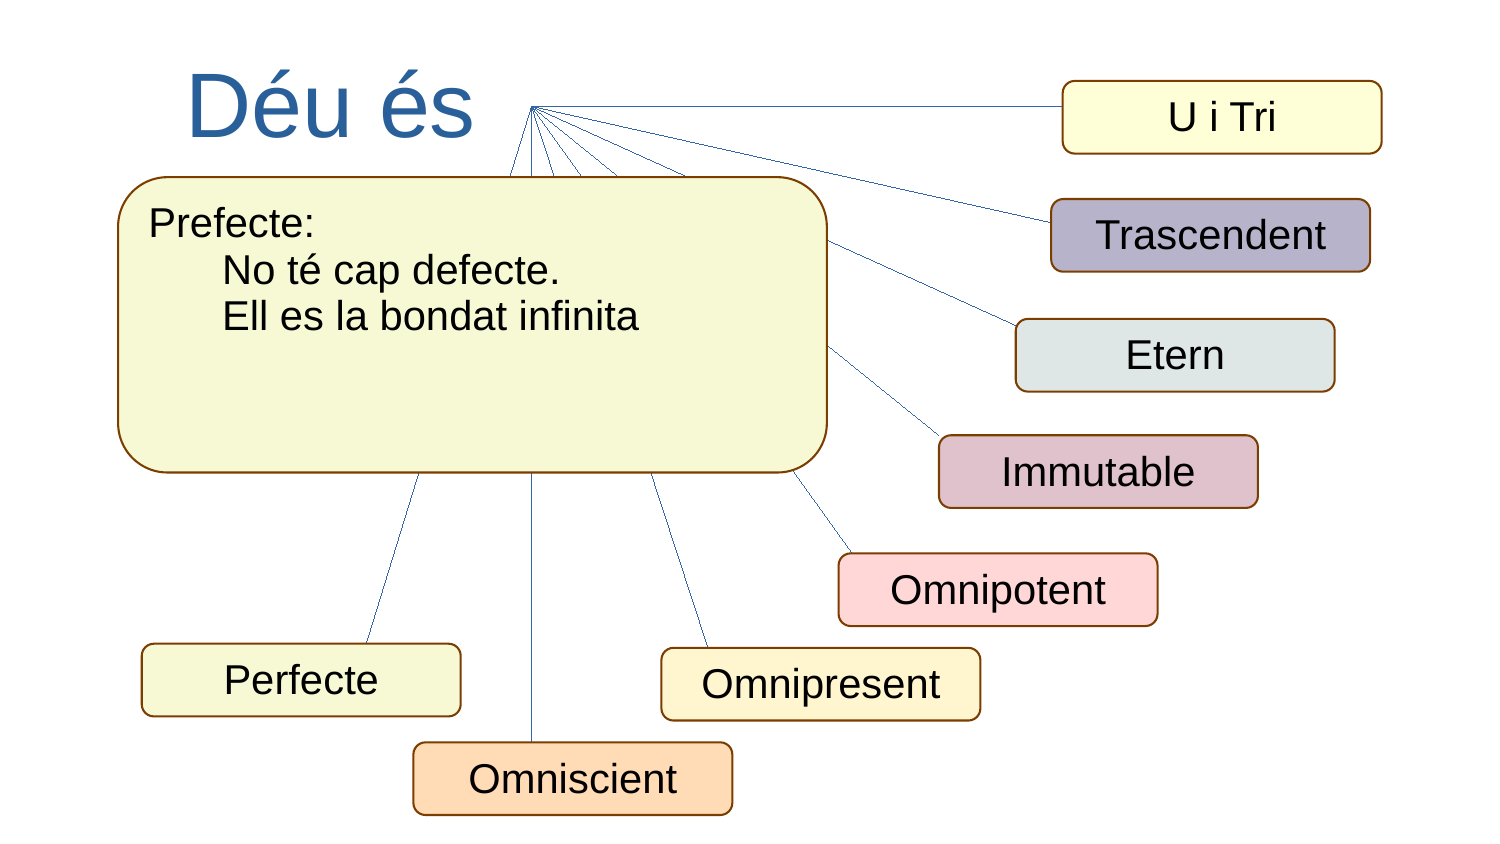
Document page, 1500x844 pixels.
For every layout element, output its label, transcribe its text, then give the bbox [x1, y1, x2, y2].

title Déu és [64, 35, 597, 177]
text_box Immutable [938, 435, 1258, 508]
text_box U i Tri [1062, 80, 1382, 154]
text_box Perfecte [141, 643, 461, 717]
text_box Trascendent [1051, 199, 1371, 272]
text_box Omniscient [413, 742, 733, 816]
text_box Omnipotent [838, 553, 1158, 627]
text_box Etern [1015, 318, 1335, 392]
text_box Prefecte: No té cap defecte. Ell es la bondat infinita [118, 177, 827, 473]
text_box Omnipresent [661, 647, 981, 721]
